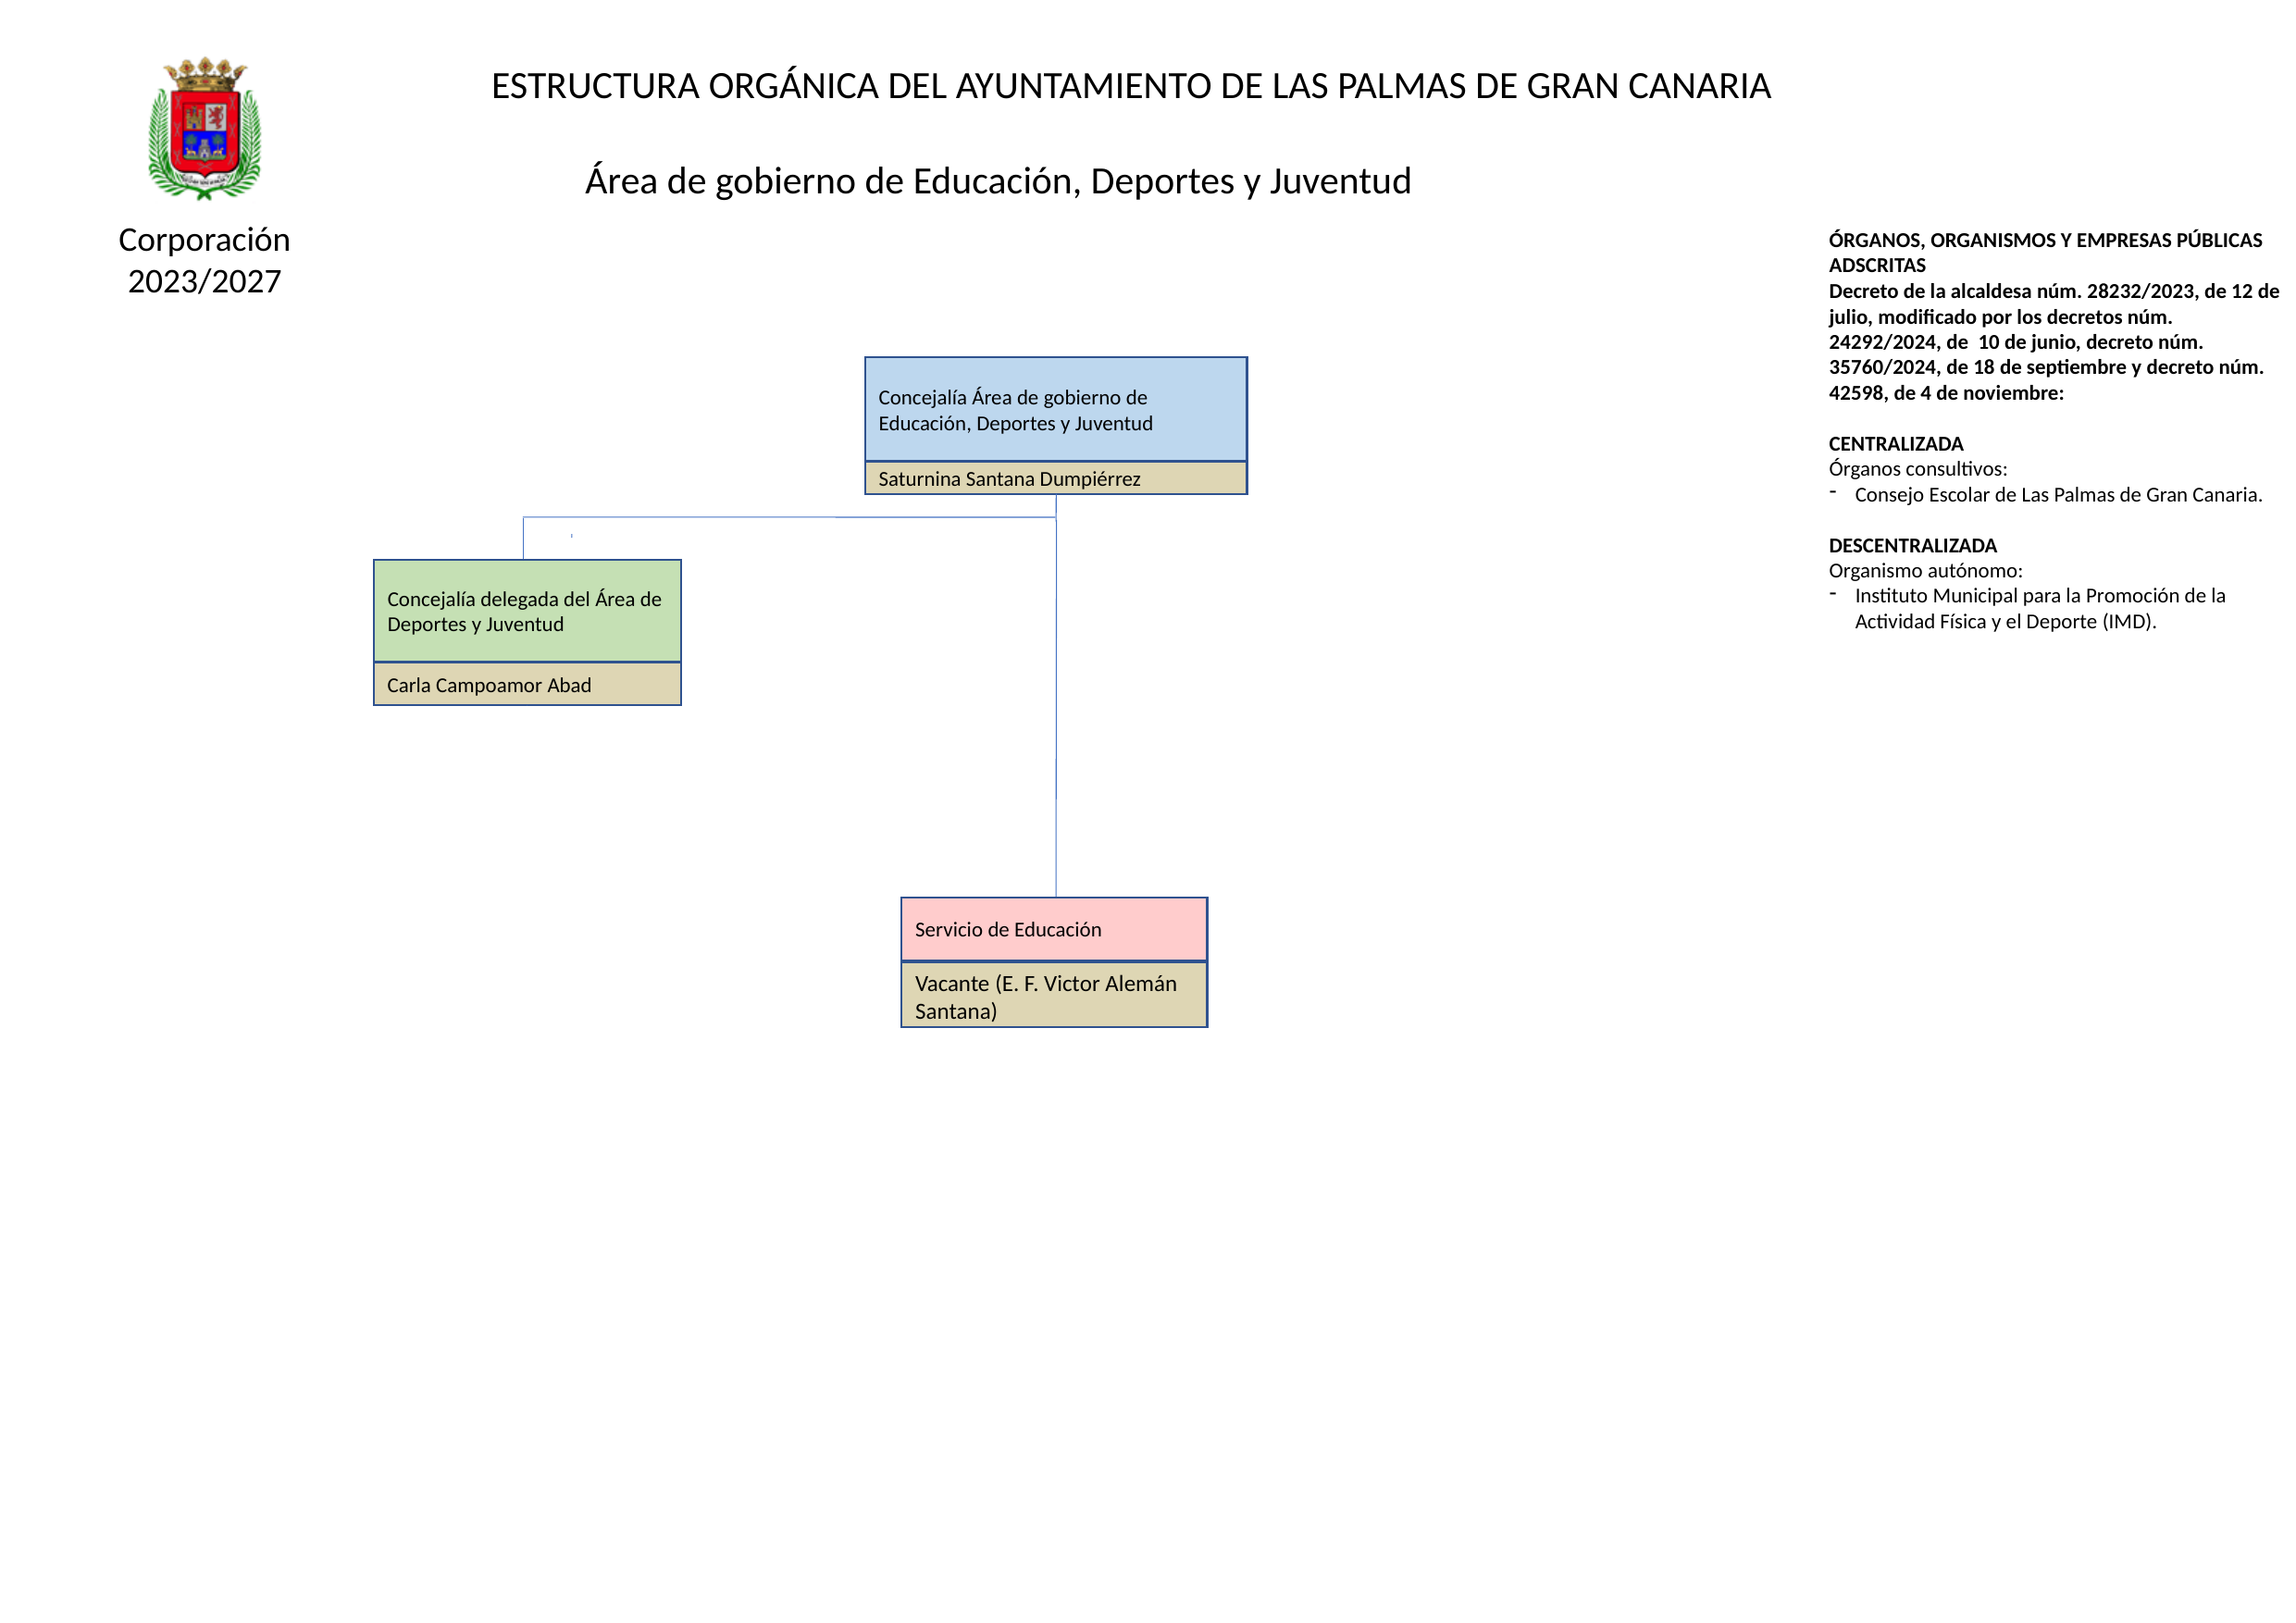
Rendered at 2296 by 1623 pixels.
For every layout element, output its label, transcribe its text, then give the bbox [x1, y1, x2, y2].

text_box Concejalía delegada del Área de Deportes y Juventud [374, 559, 681, 663]
text_box Corporación 2023/2027 [82, 209, 328, 307]
text_box Servicio de Educación [901, 897, 1208, 960]
text_box Carla Campoamor Abad [373, 663, 681, 705]
text_box Concejalía Área de gobierno de Educación, Deportes y Juventud [864, 357, 1247, 461]
text_box Saturnina Santana Dumpiérrez [864, 461, 1247, 495]
text_box Vacante (E. F. Victor Alemán Santana) [901, 961, 1208, 1028]
text_box Área de gobierno de Educación, Deportes y Juventud [571, 148, 1460, 209]
text_box ÓRGANOS, ORGANISMOS Y EMPRESAS PÚBLICAS ADSCRITAS Decreto de la alcaldesa núm. 28232/2023, de 12 de julio, modificado por los decretos núm. 24292/2024, de 10 de junio, decreto núm. 35760/2024, de 18 de septiembre y decreto núm. 42598, de 4 de noviembre: CENTRALIZADA Órganos consultivos: Consejo Escolar de Las Palmas de Gran Canaria. DESCENTRALIZADA Organismo autónomo: Instituto Municipal para la Promoción de la Actividad Física y el Deporte (IMD). [1815, 219, 2295, 640]
text_box ESTRUCTURA ORGÁNICA DEL AYUNTAMIENTO DE LAS PALMAS DE GRAN CANARIA [478, 53, 1787, 114]
picture [146, 53, 263, 204]
